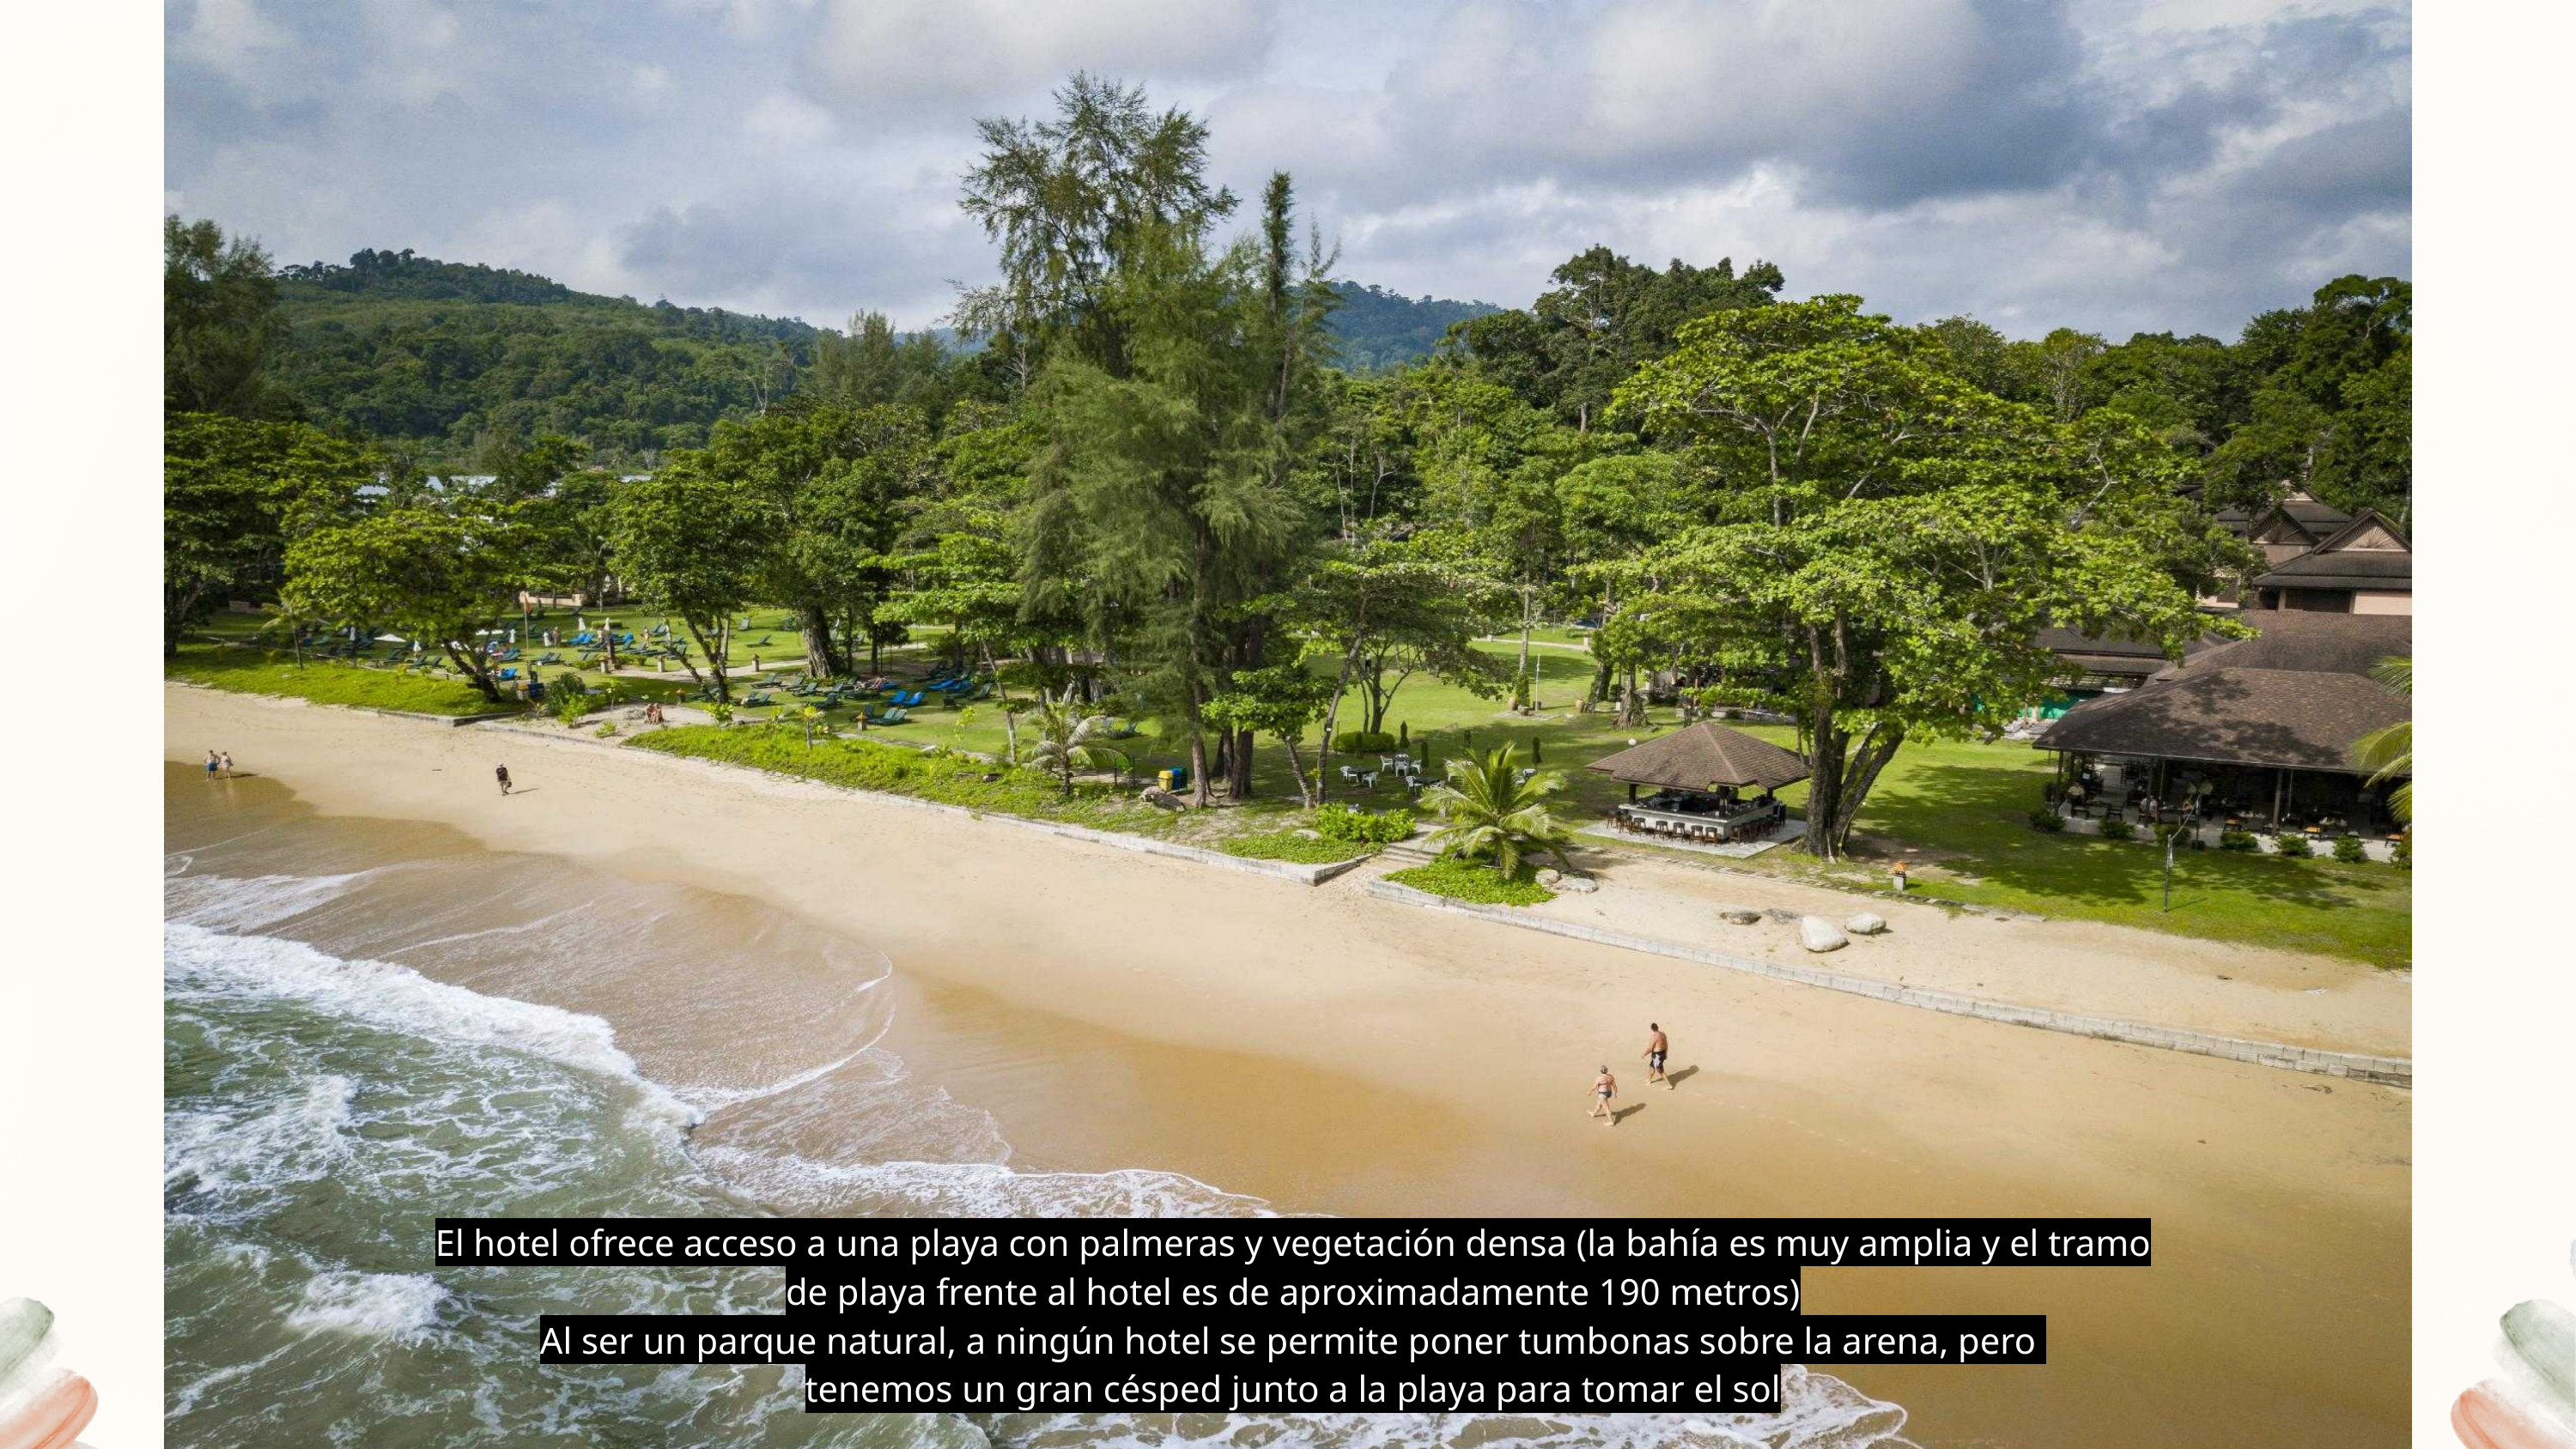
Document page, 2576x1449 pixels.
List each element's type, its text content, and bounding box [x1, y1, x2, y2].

text_box El hotel ofrece acceso a una playa con palmeras y vegetación densa (la bahía es muy amplia y el tramo de playa frente al hotel es de aproximadamente 190 metros) Al ser un parque natural, a ningún hotel se permite poner tumbonas sobre la arena, pero tenemos un gran césped junto a la playa para tomar el sol [416, 1210, 2171, 1404]
picture [0, 0, 2576, 1449]
